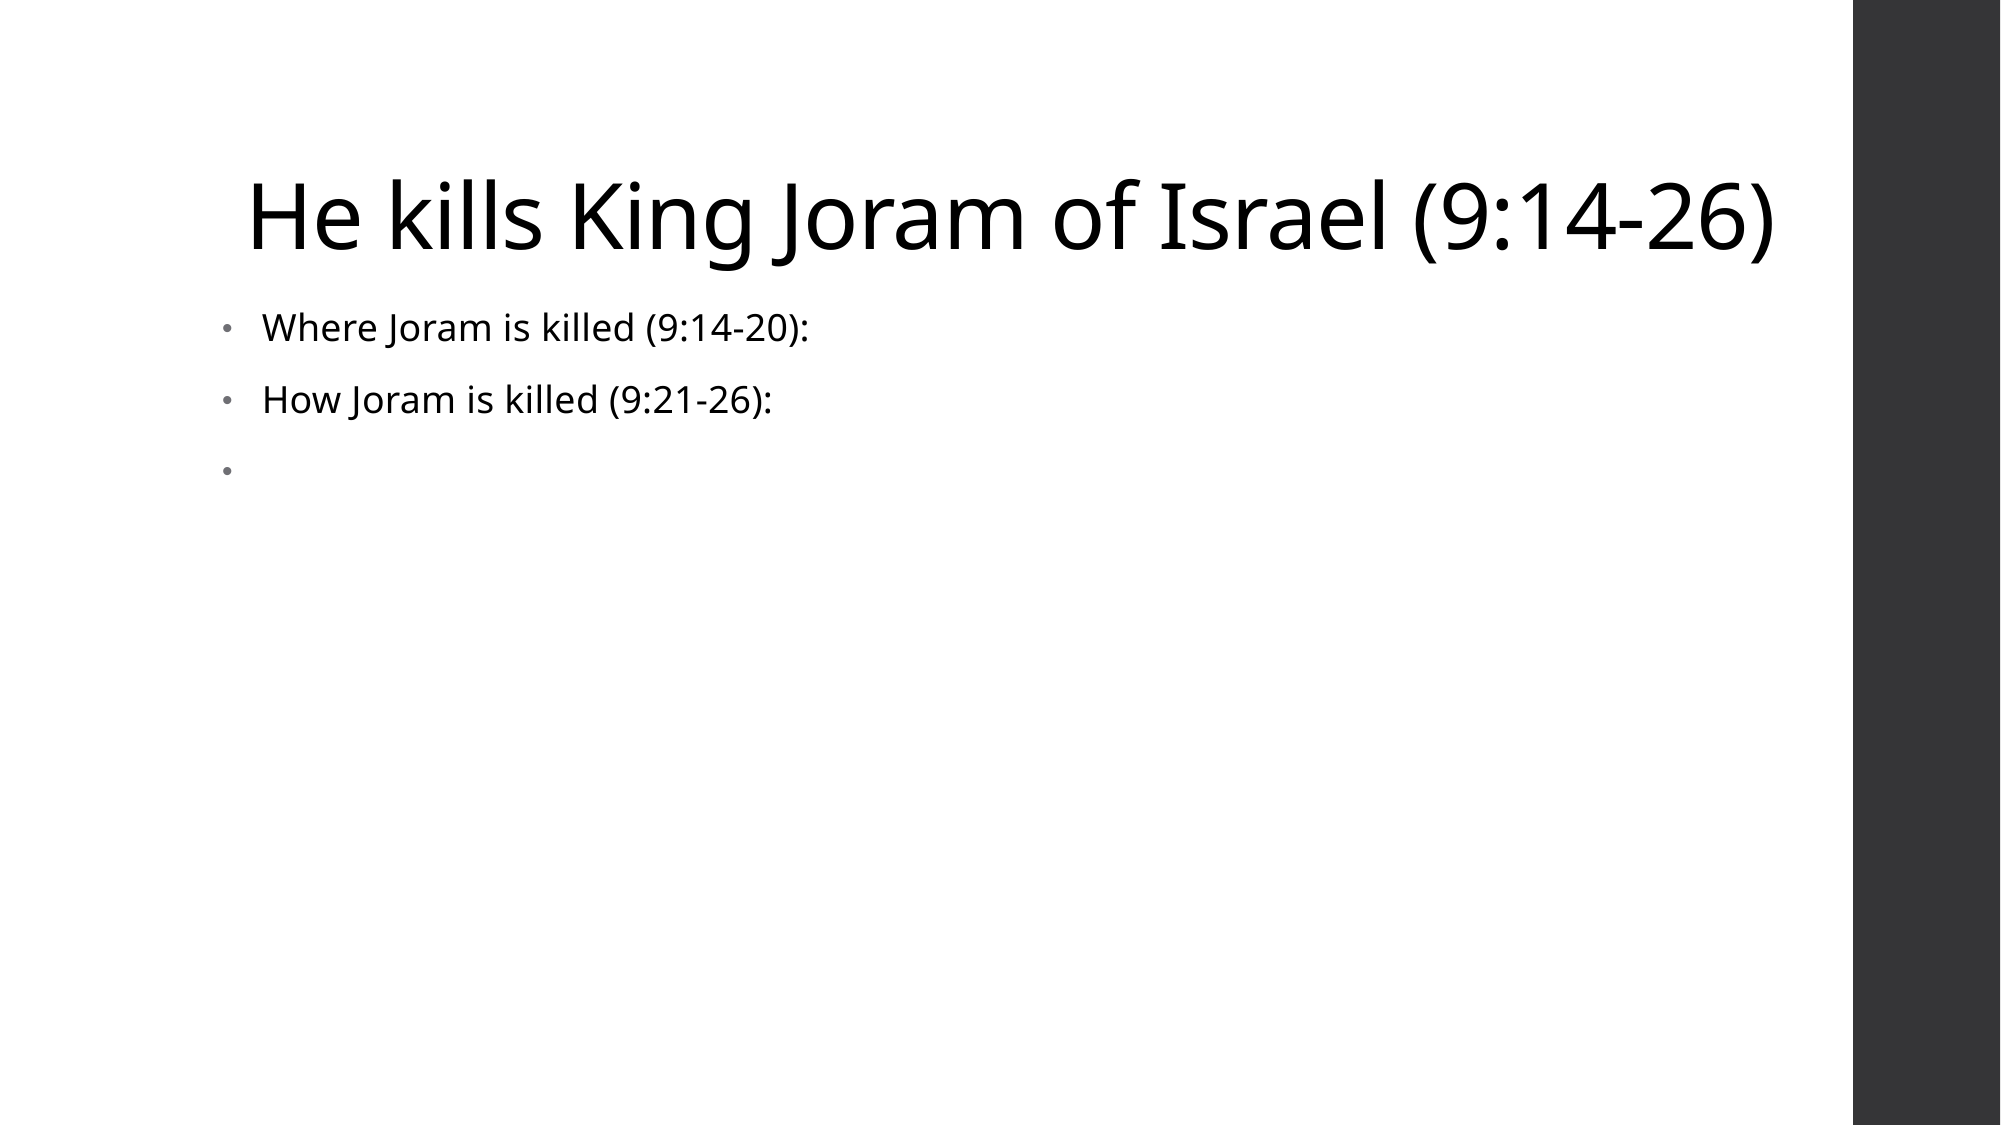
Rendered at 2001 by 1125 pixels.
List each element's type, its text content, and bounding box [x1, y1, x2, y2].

list Where Joram is killed (9:14-20): How Joram is killed (9:21-26): [206, 299, 1617, 1014]
title He kills King Joram of Israel (9:14-26) [206, 60, 1797, 278]
